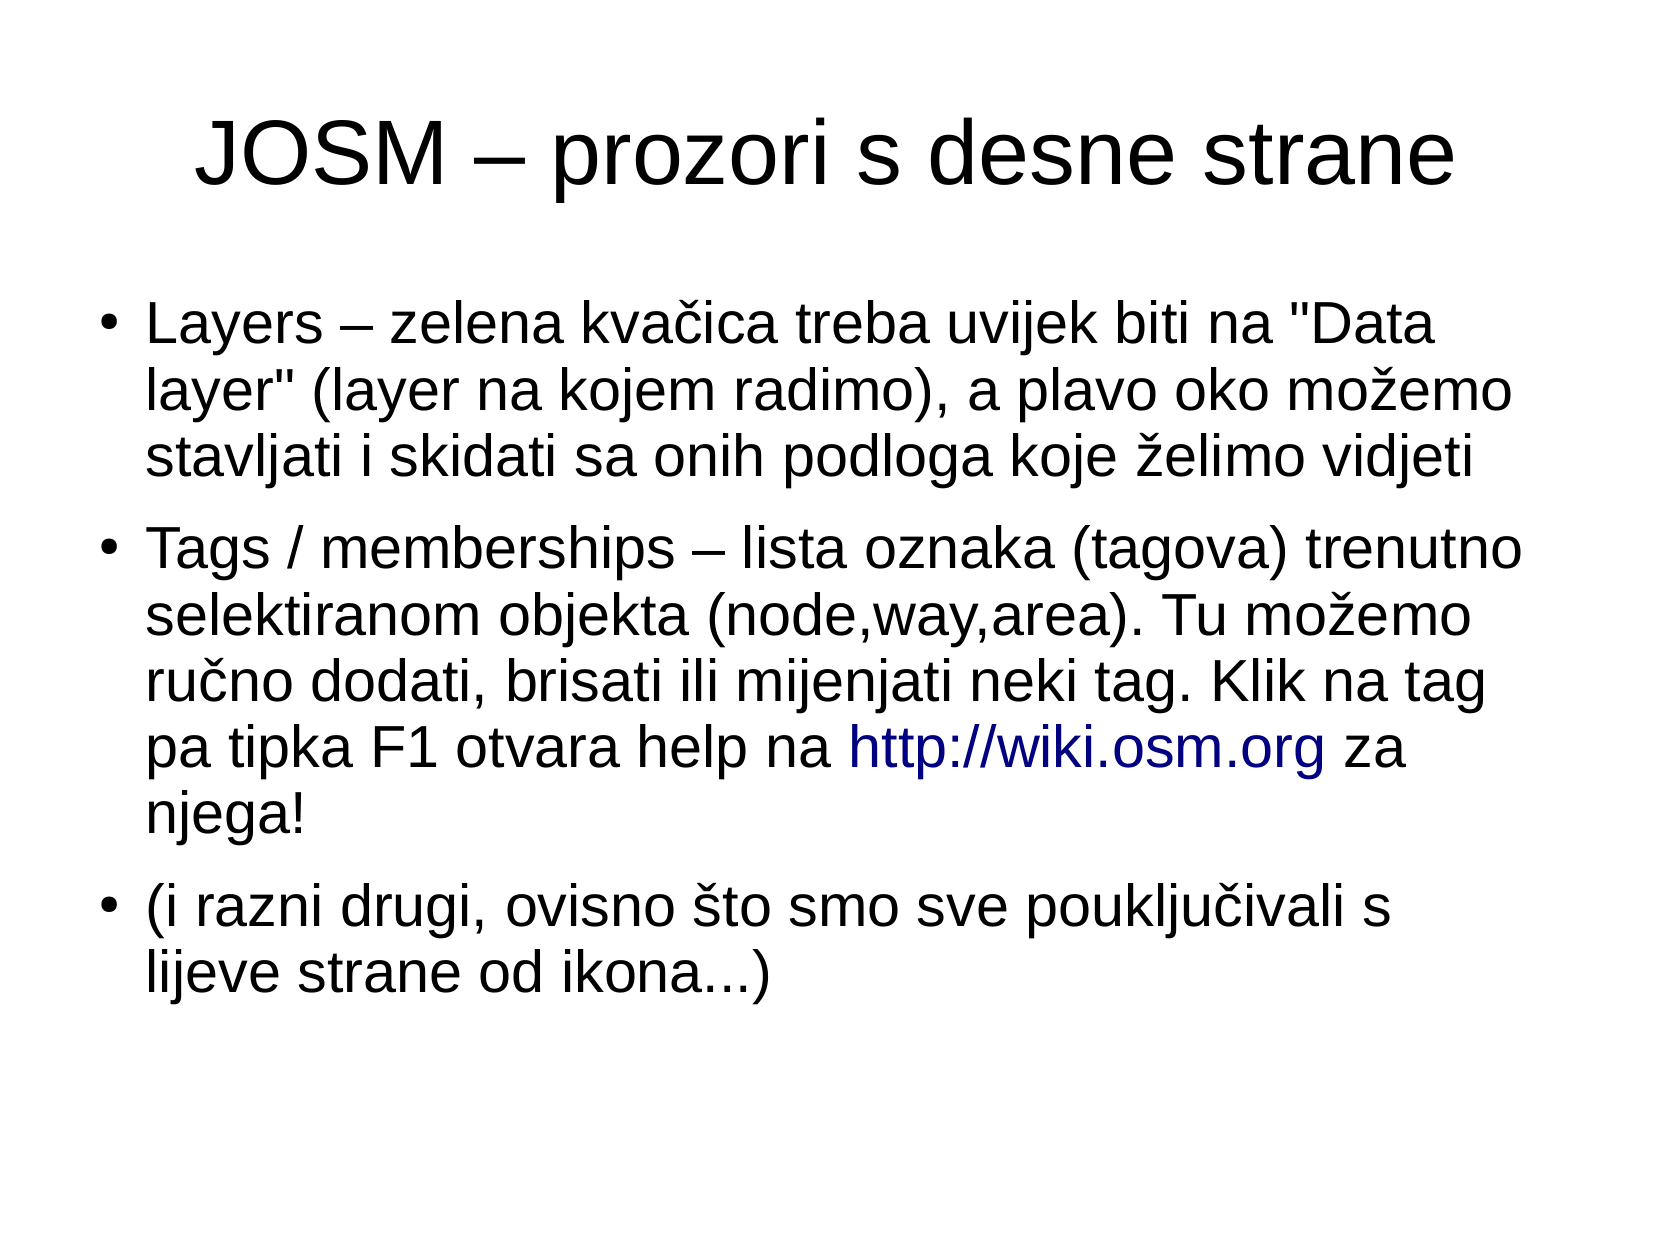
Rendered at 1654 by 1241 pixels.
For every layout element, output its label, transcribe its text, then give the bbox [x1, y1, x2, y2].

list Layers – zelena kvačica treba uvijek biti na "Data layer" (layer na kojem radimo), a plavo oko možemo stavljati i skidati sa onih podloga koje želimo vidjeti Tags / memberships – lista oznaka (tagova) trenutno selektiranom objekta (node,way,area). Tu možemo ručno dodati, brisati ili mijenjati neki tag. Klik na tag pa tipka F1 otvara help na http://wiki.osm.org za njega! (i razni drugi, ovisno što smo sve pouključivali s lijeve strane od ikona...) [82, 290, 1538, 1010]
title JOSM – prozori s desne strane [82, 49, 1571, 257]
